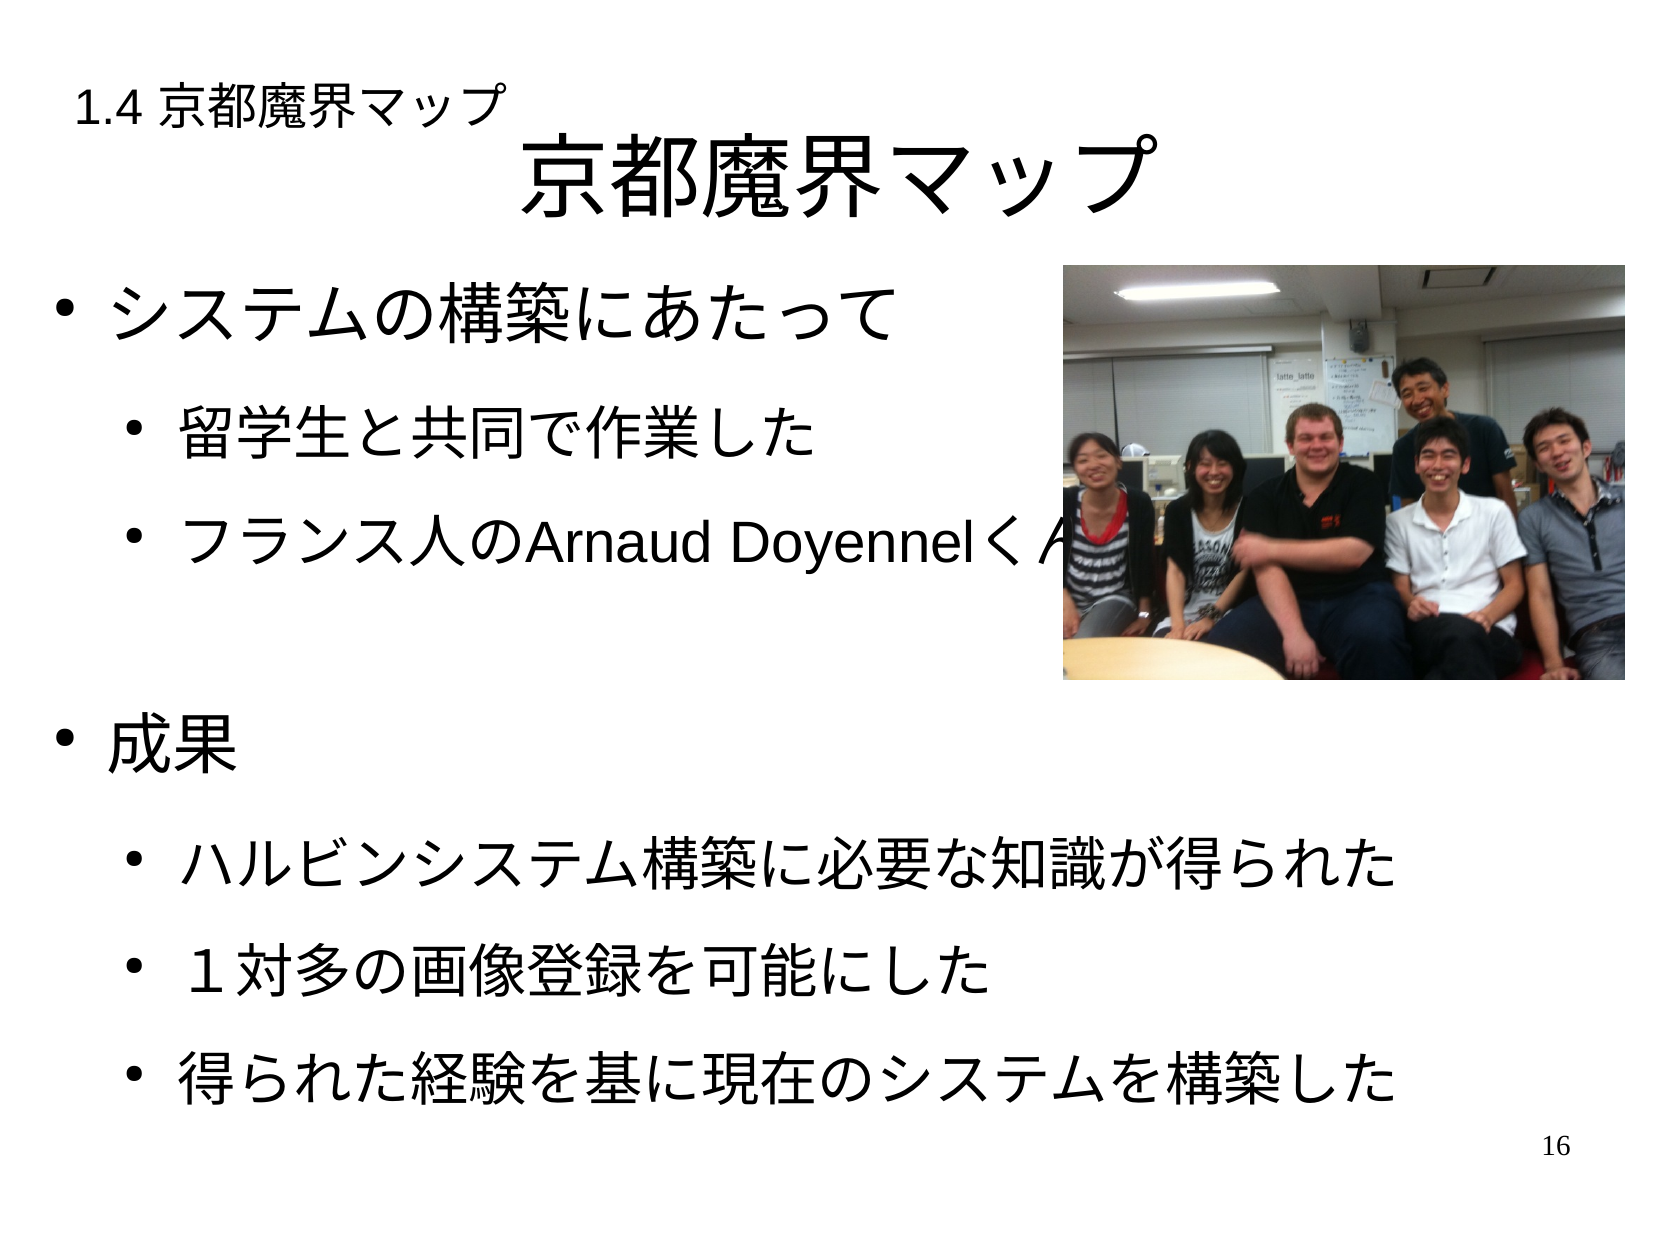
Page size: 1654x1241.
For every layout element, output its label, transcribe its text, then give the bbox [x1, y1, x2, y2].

list システムの構築にあたって 留学生と共同で作業した フランス人のArnaud Doyennelくん 成果 ハルビンシステム構築に必要な知識が得られた １対多の画像登録を可能にした 得られた経験を基に現在のシステムを構築した [35, 260, 1524, 1065]
text_box 1.4 京都魔界マップ [59, 59, 591, 130]
picture [1063, 265, 1625, 680]
title 京都魔界マップ [94, 74, 1583, 265]
